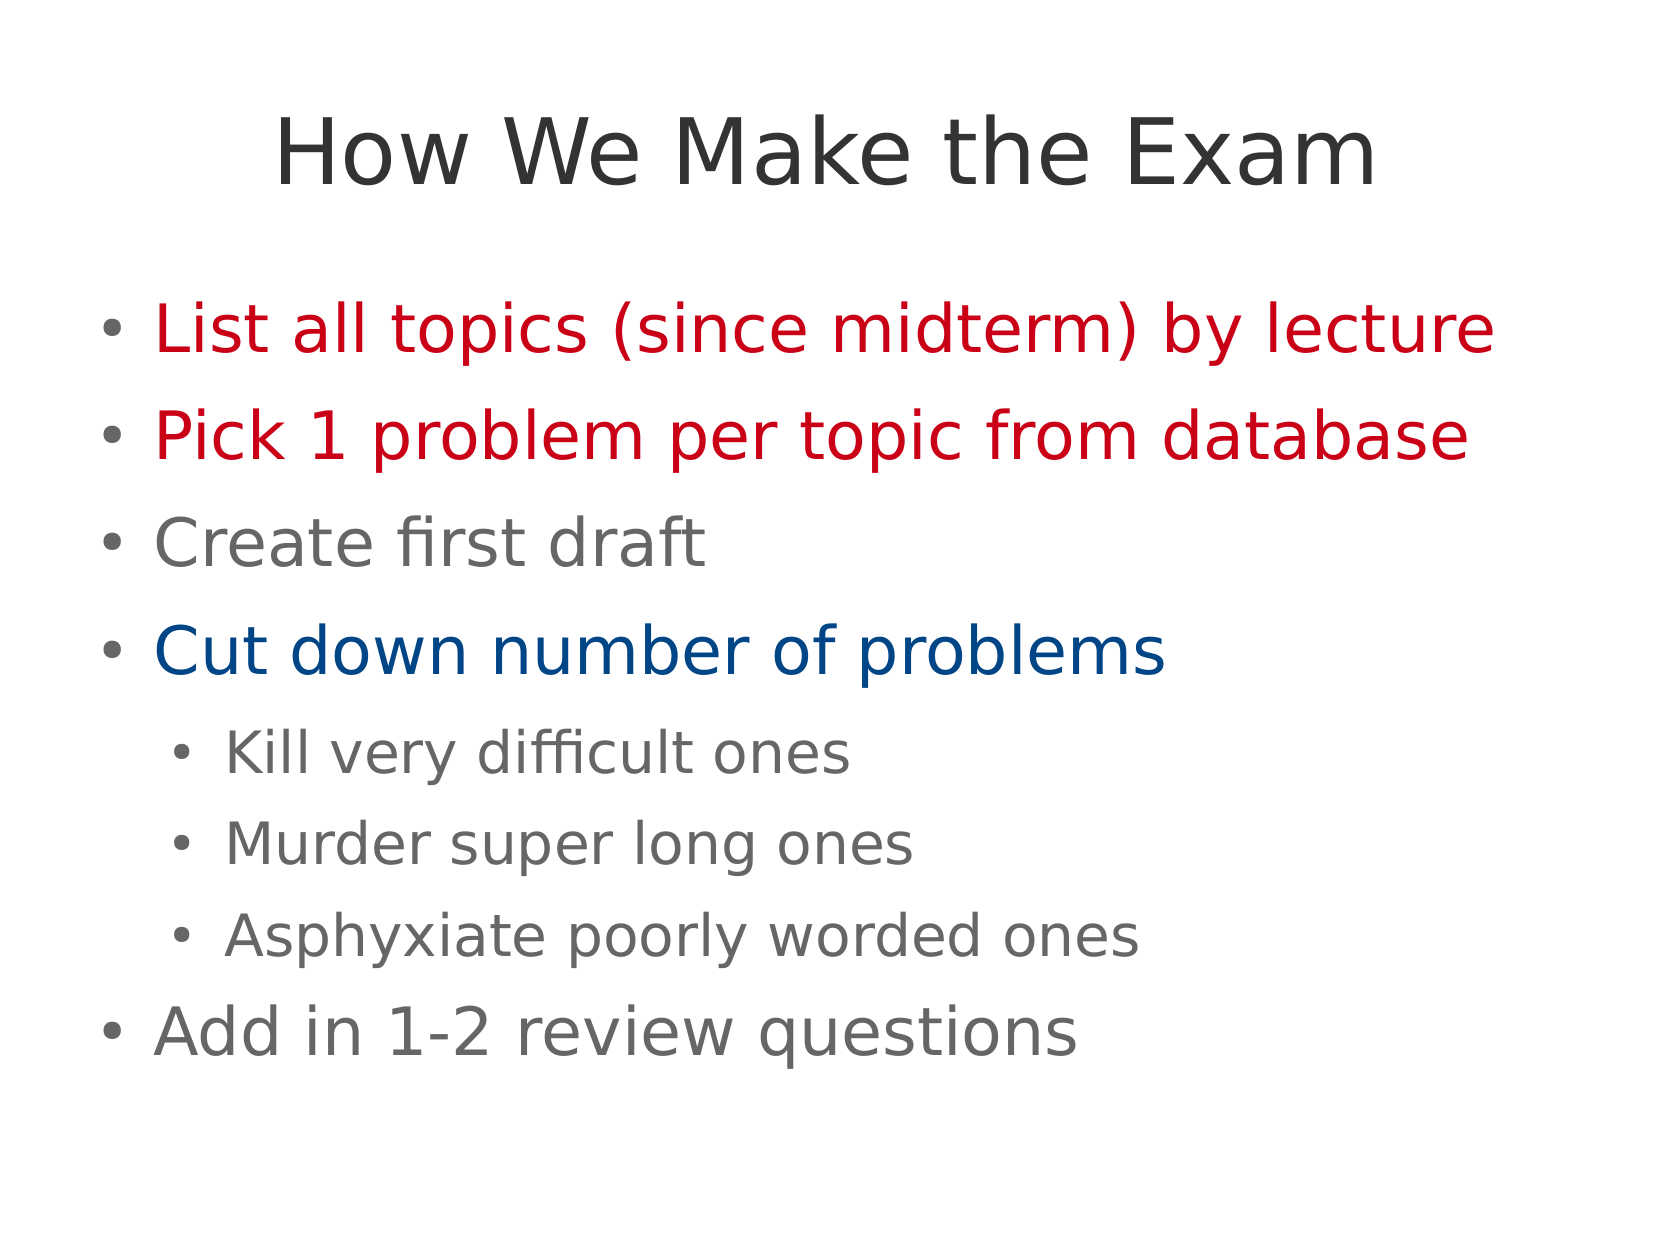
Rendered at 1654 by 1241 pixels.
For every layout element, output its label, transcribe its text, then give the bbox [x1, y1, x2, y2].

list List all topics (since midterm) by lecture Pick 1 problem per topic from database Create first draft Cut down number of problems Kill very difficult ones Murder super long ones Asphyxiate poorly worded ones Add in 1-2 review questions [82, 290, 1571, 1109]
title How We Make the Exam [82, 56, 1571, 250]
